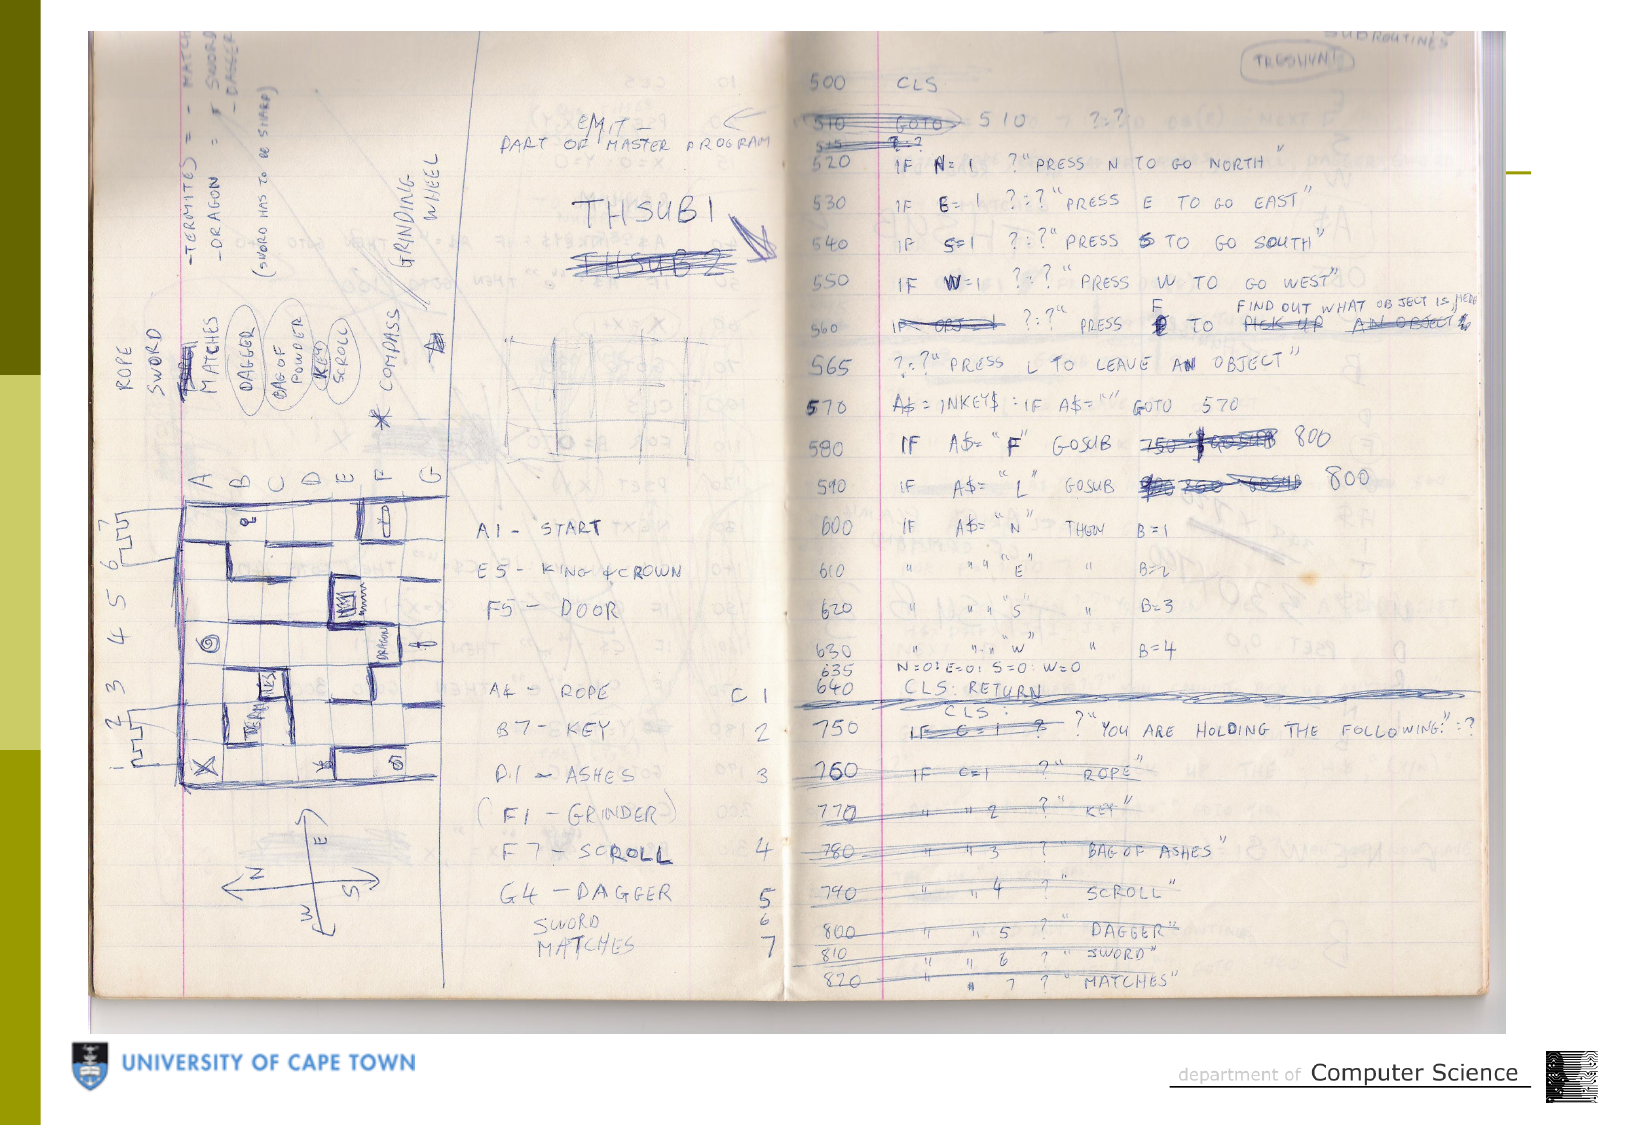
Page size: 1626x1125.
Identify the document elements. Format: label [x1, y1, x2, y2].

picture [61, 31, 1506, 1103]
picture [1169, 1043, 1532, 1091]
picture [1546, 1051, 1598, 1103]
